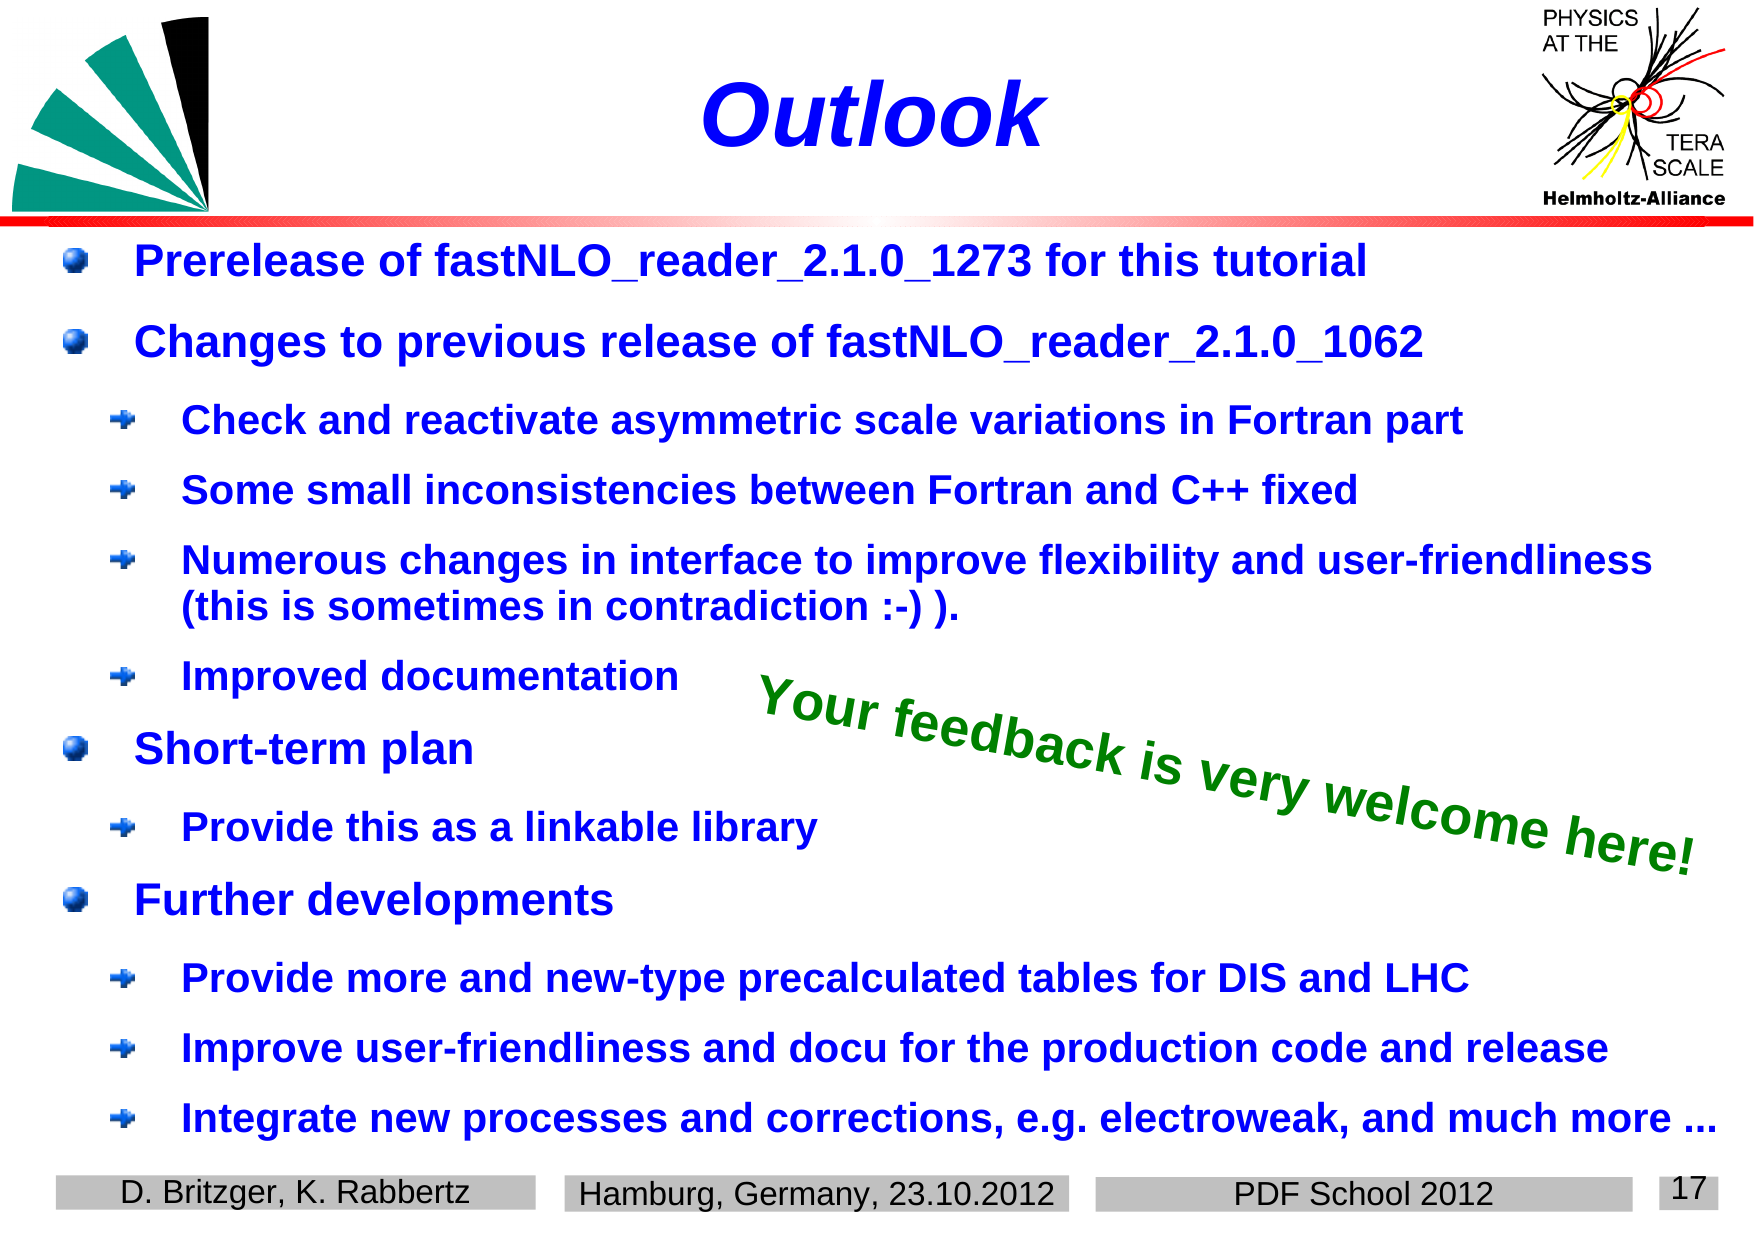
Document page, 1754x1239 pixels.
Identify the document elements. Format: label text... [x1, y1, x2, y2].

picture [1524, 0, 1742, 216]
title Outlook [220, 16, 1525, 213]
text_box Your feedback is very welcome here! [739, 654, 1715, 896]
list Prerelease of fastNLO_reader_2.1.0_1273 for this tutorial Changes to previous release of fastNLO_reader_2.1.0_1062 Check and reactivate asymmetric scale variations in Fortran part Some small inconsistencies between Fortran and C++ fixed Numerous changes in interface to improve flexibility and user-friendliness (this is sometimes in contradiction :-) ). Improved documentation Short-term plan Provide this as a linkable library Further developments Provide more and new-type precalculated tables for DIS and LHC Improve user-friendliness and docu for the production code and release Integrate new processes and corrections, e.g. electroweak, and much more ... [51, 234, 1754, 1222]
picture [12, 17, 209, 214]
